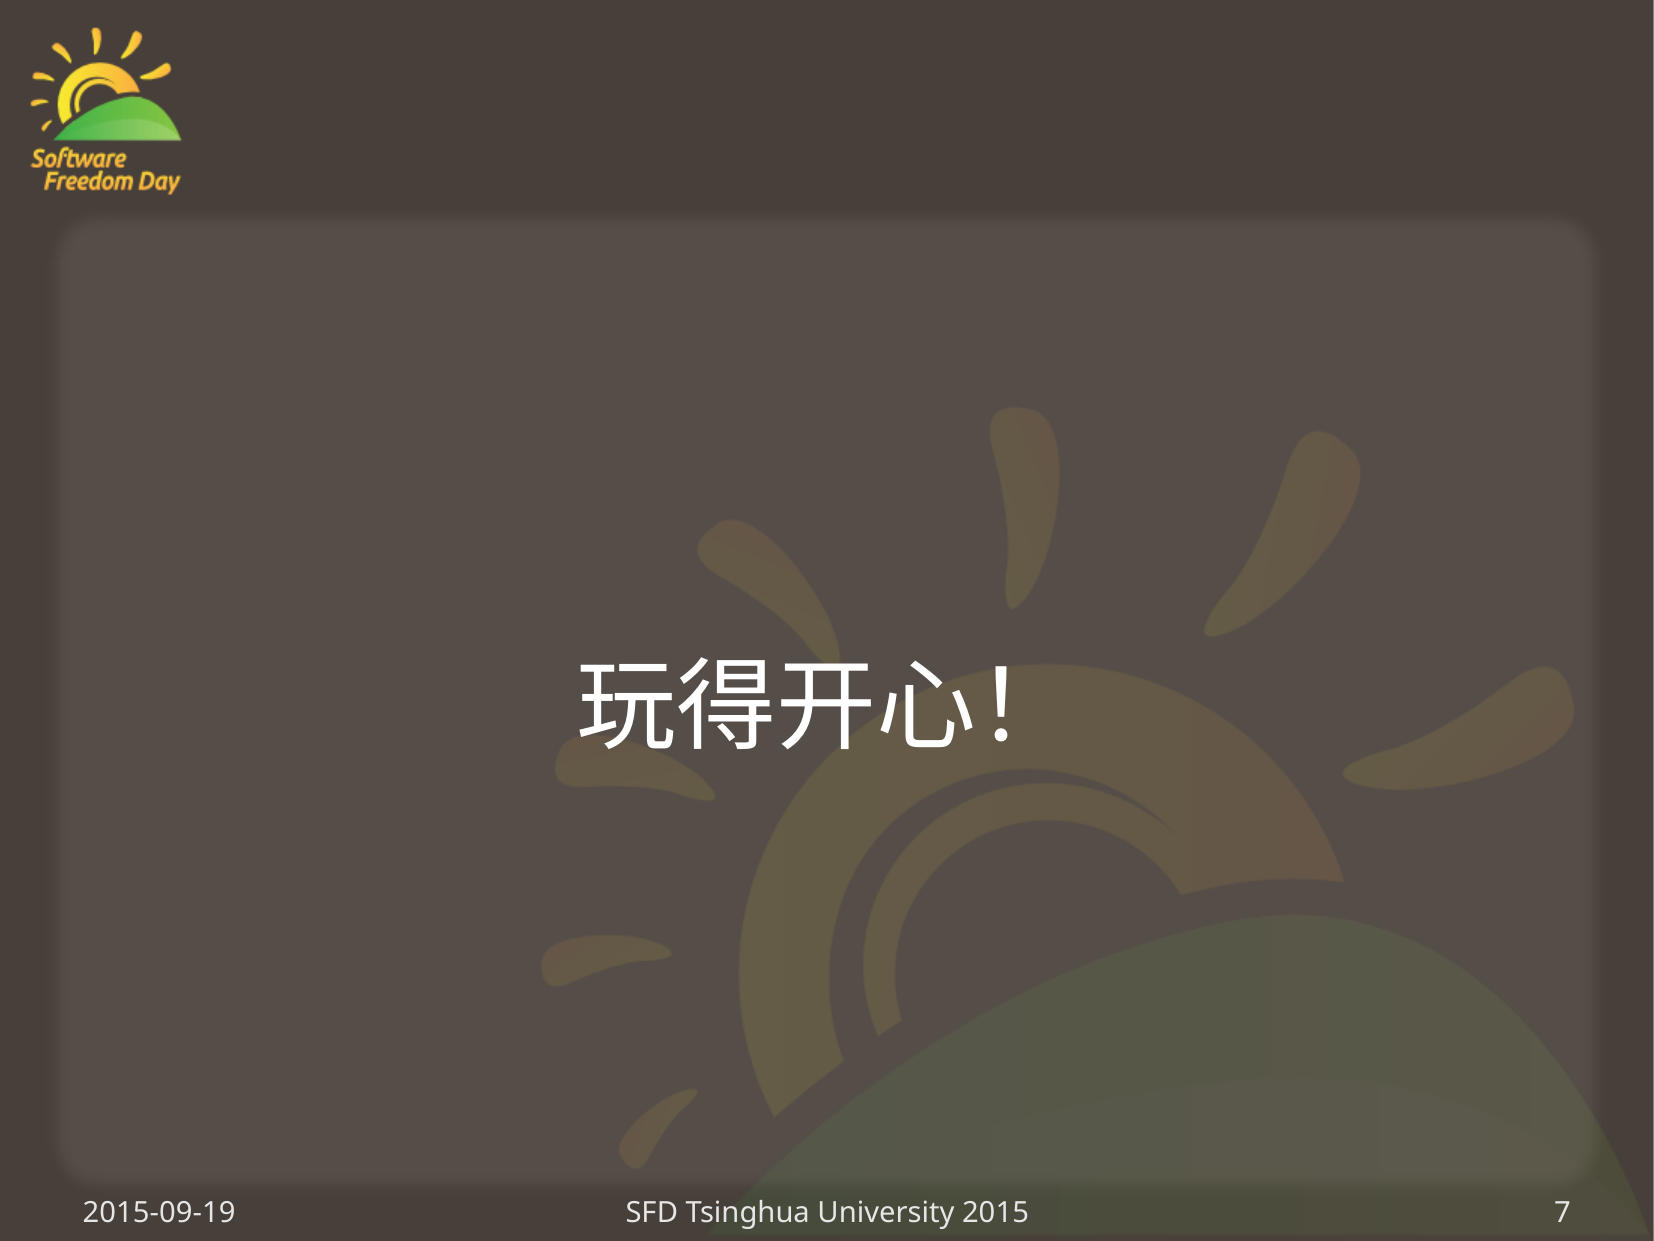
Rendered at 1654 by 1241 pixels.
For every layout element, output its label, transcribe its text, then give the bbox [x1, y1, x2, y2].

subtitle 玩得开心！ [146, 215, 1508, 1181]
picture [0, 0, 1654, 1241]
